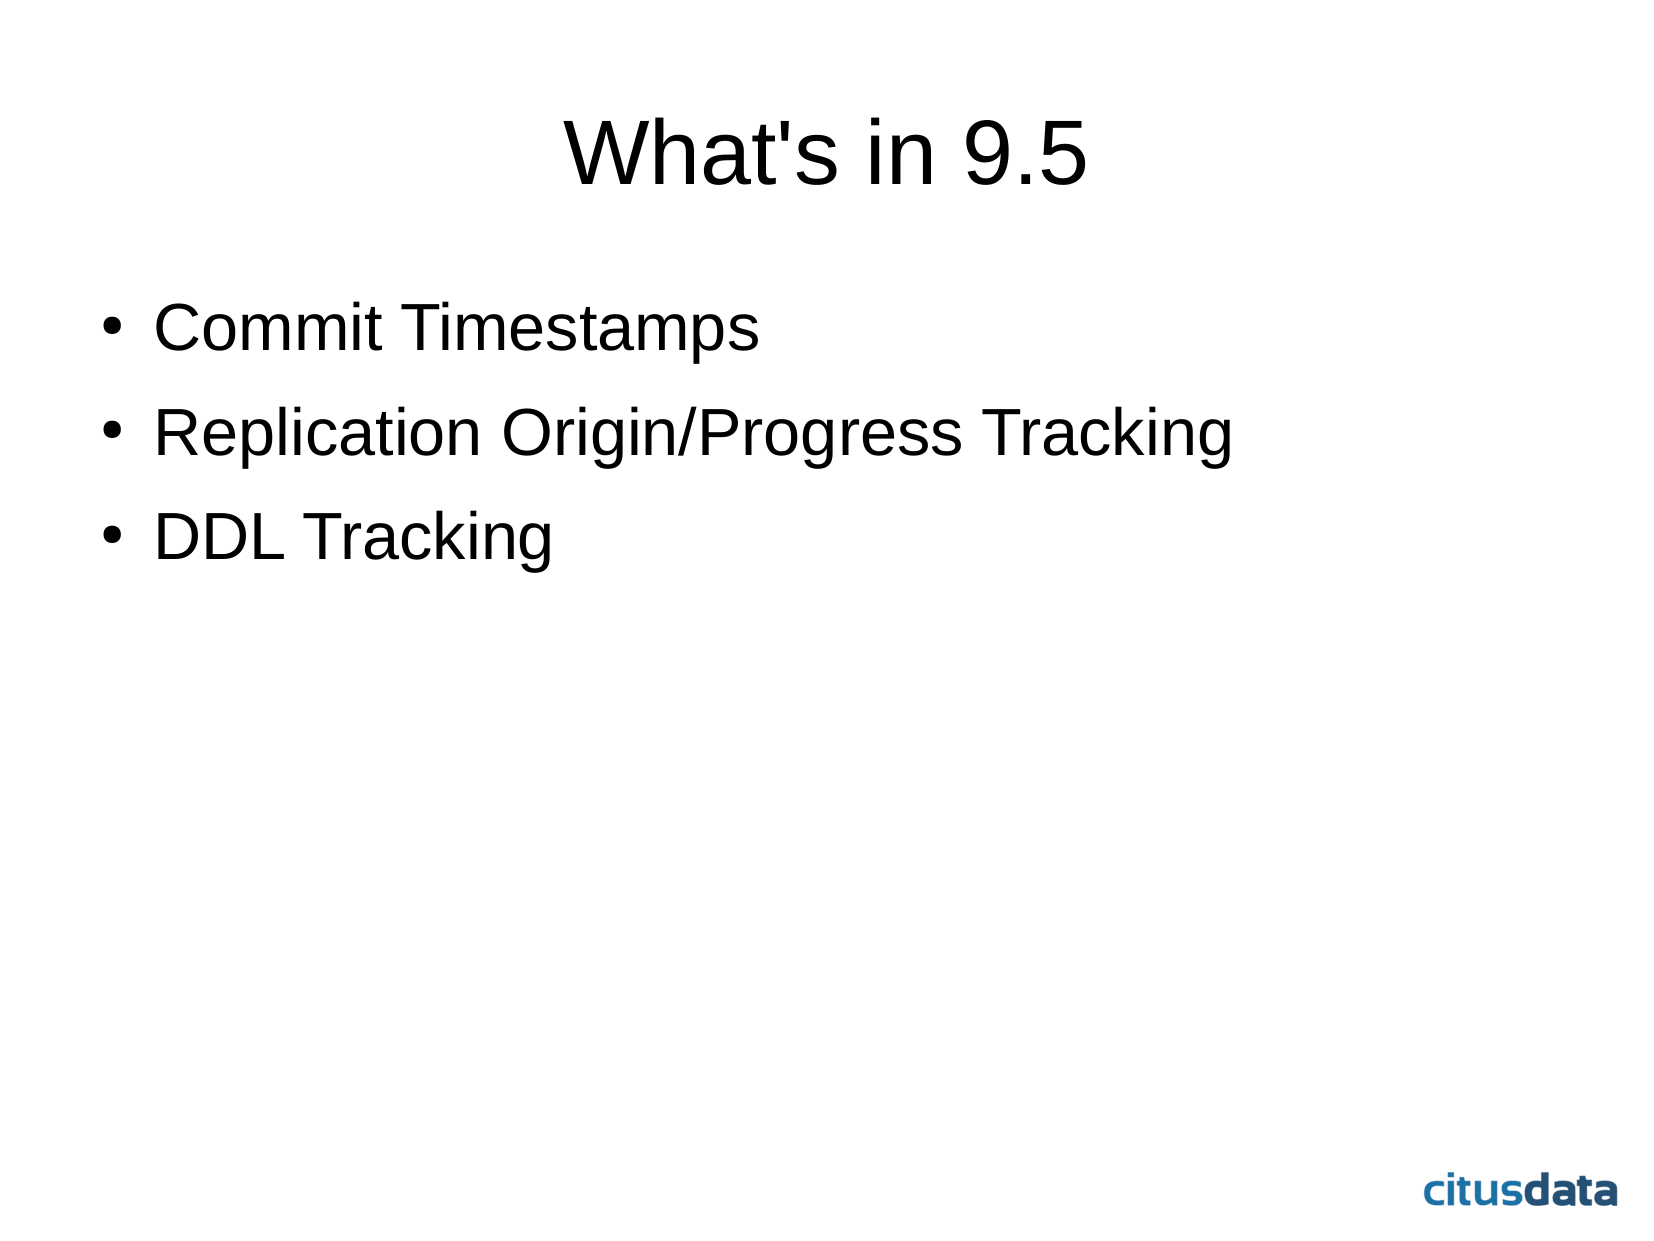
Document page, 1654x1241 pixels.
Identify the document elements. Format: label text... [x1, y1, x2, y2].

picture [1420, 1167, 1622, 1209]
title What's in 9.5 [82, 49, 1571, 257]
list Commit Timestamps Replication Origin/Progress Tracking DDL Tracking [82, 290, 1571, 1096]
